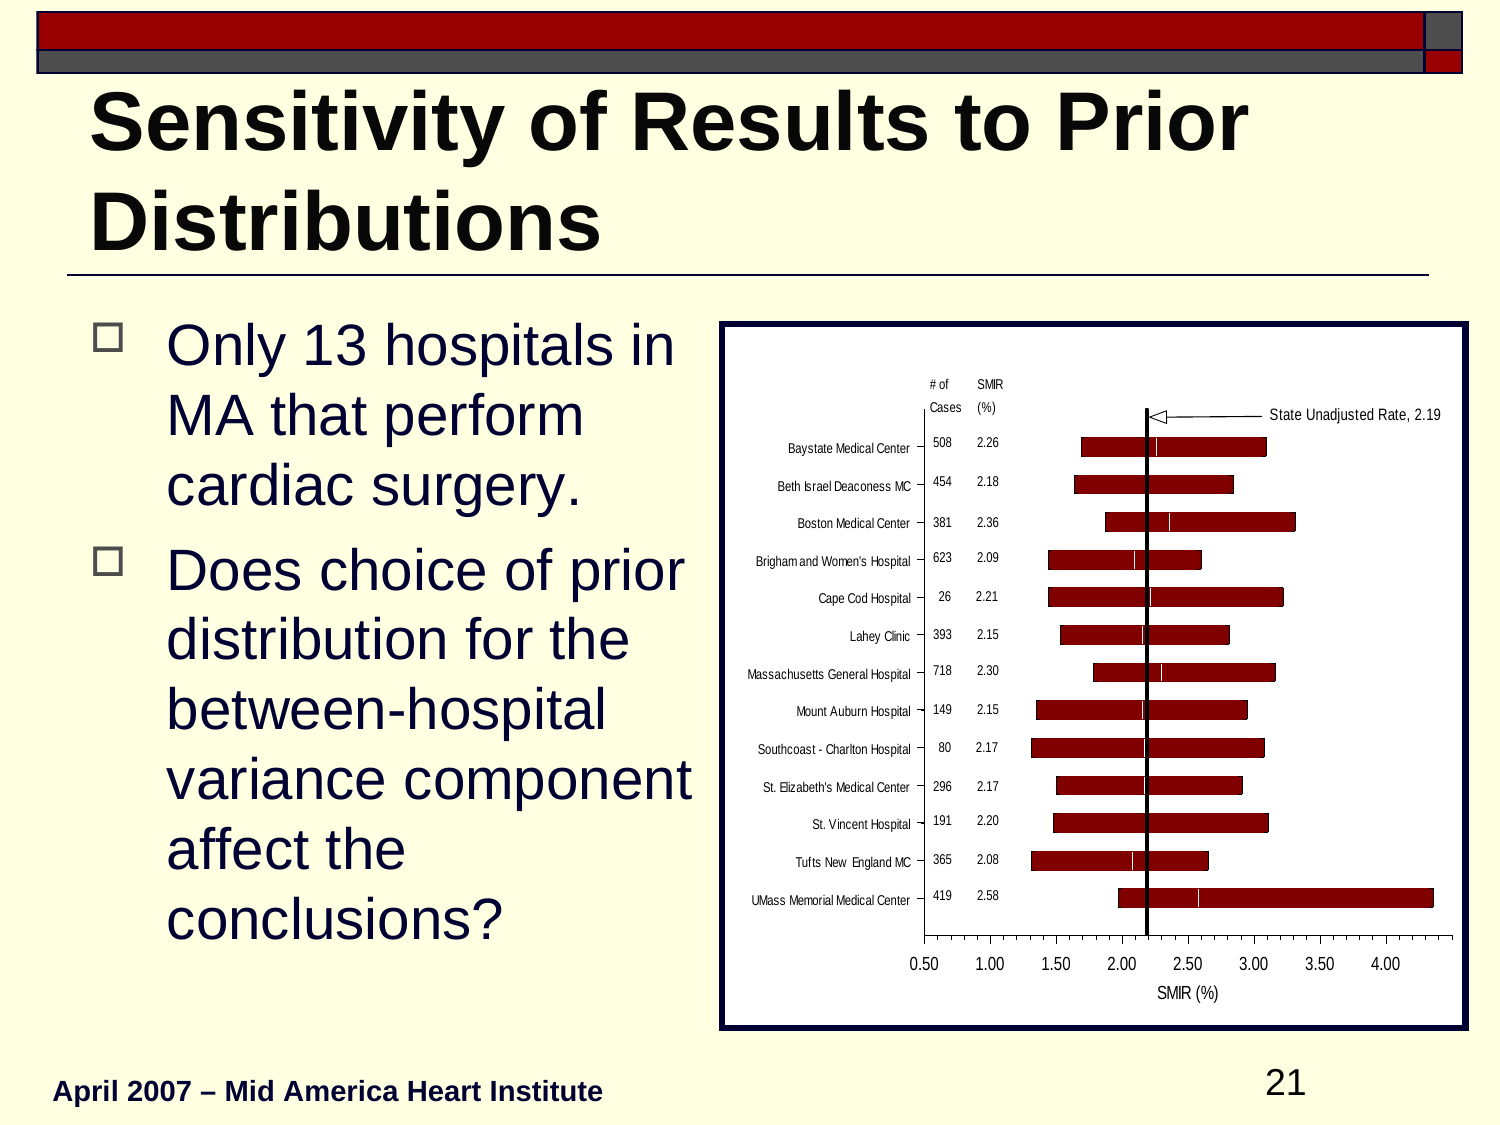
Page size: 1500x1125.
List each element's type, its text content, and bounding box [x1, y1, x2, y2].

list Only 13 hospitals in MA that perform cardiac surgery. Does choice of prior distribution for the between-hospital variance component affect the conclusions? [75, 299, 738, 1006]
text_box [725, 327, 1463, 1026]
title Sensitivity of Results to Prior Distributions [75, 59, 1426, 276]
